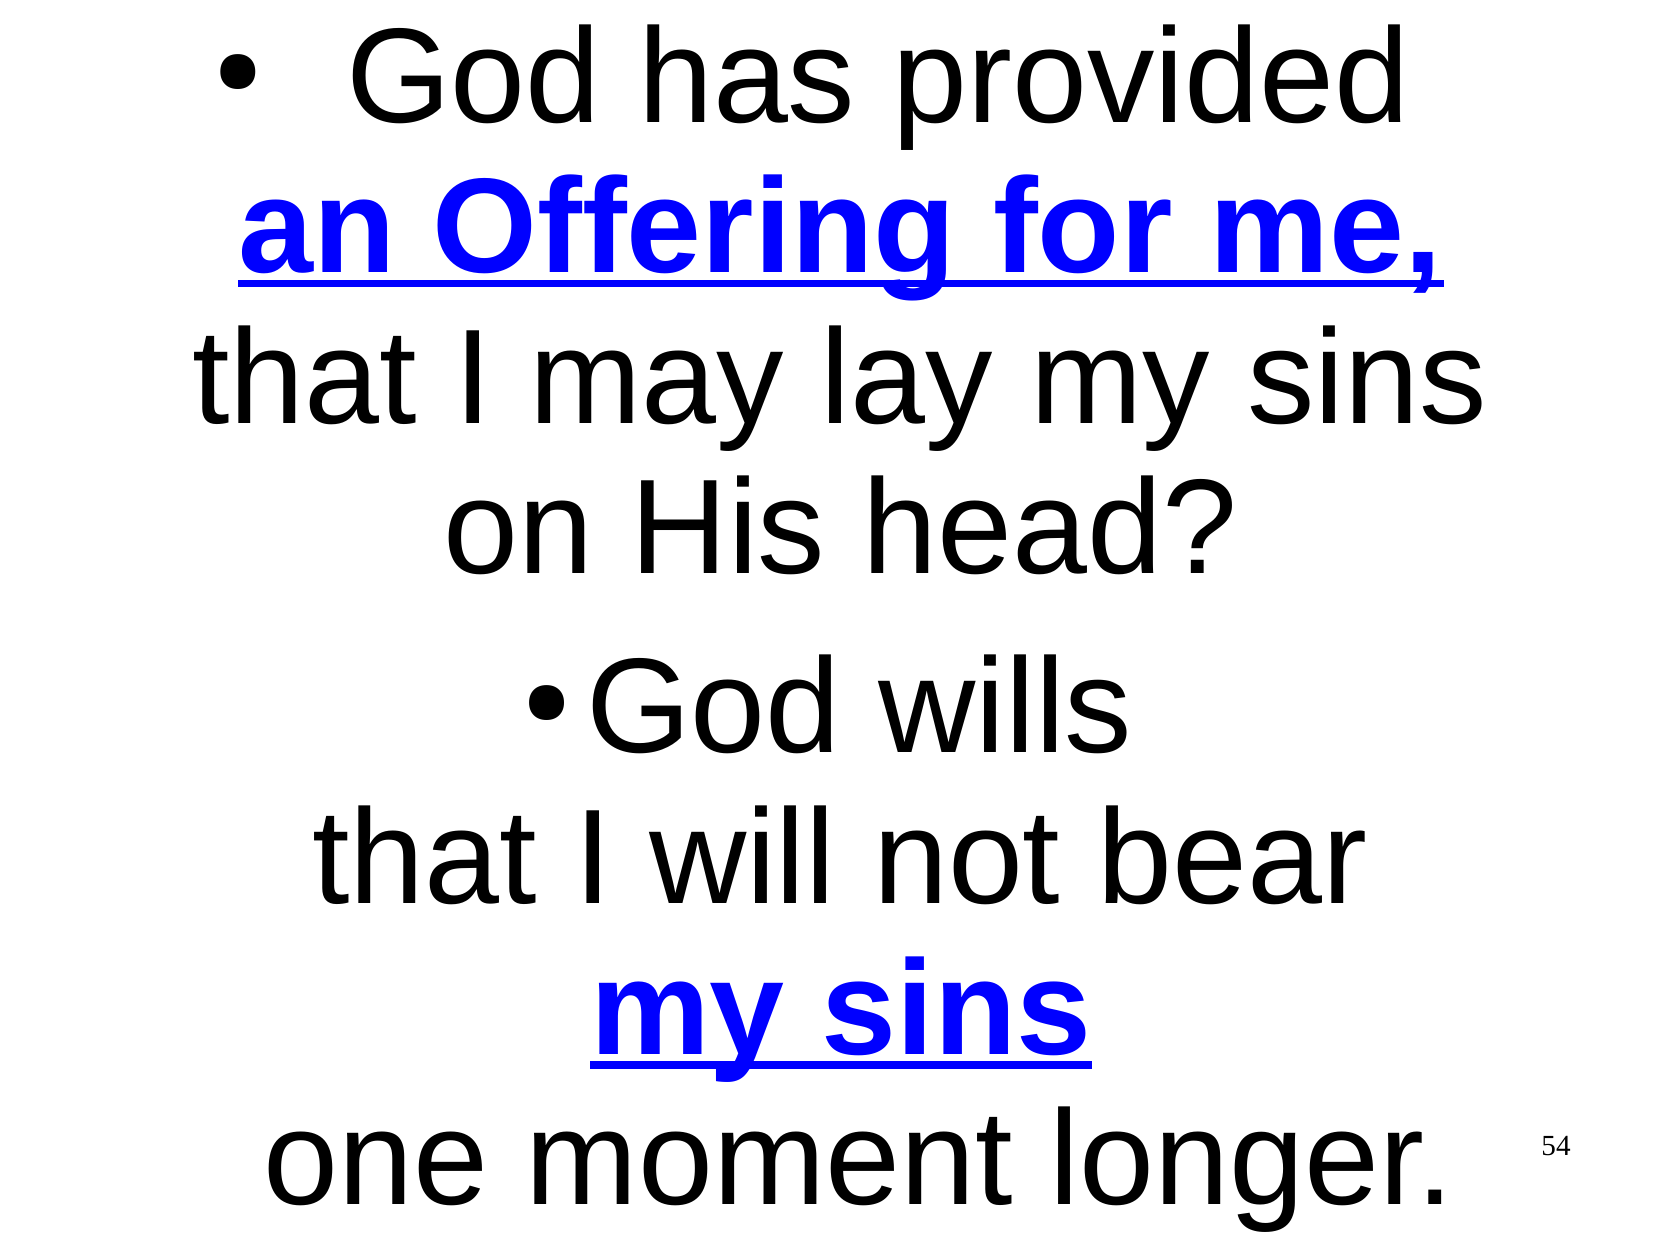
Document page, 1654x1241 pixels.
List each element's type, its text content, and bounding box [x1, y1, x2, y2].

list God has provided an Offering for me, that I may lay my sins on His head? God wills that I will not bear my sins one moment longer. [0, 0, 1651, 1238]
